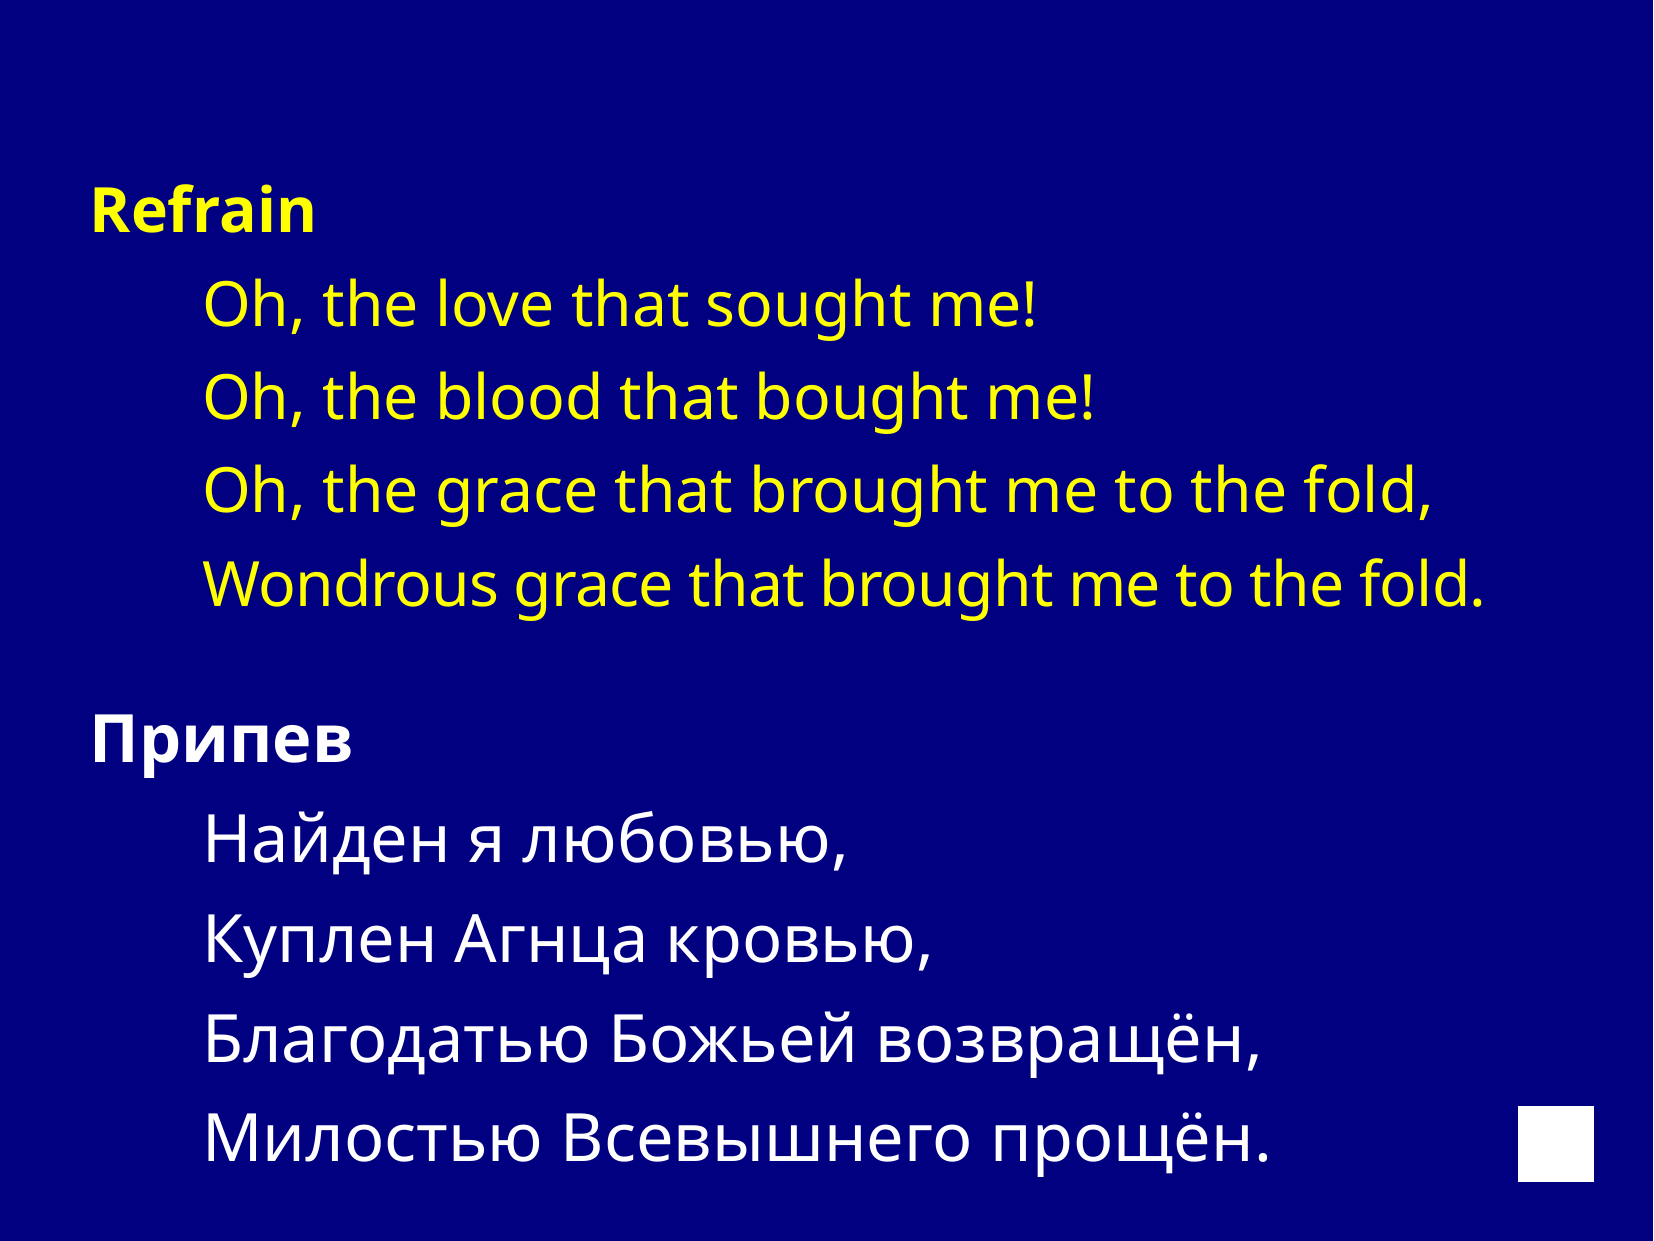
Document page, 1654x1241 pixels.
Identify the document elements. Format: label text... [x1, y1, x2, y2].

text_box [1518, 1106, 1594, 1182]
text_box Припев Найден я любовью, Куплен Агнца кровью, Благодатью Божьей возвращён, Милостью Всевышнего прощён. [75, 675, 1576, 1163]
text_box Refrain Oh, the love that sought me! Oh, the blood that bought me! Oh, the grace that brought me to the fold, Wondrous grace that brought me to the fold. [75, 150, 1651, 638]
